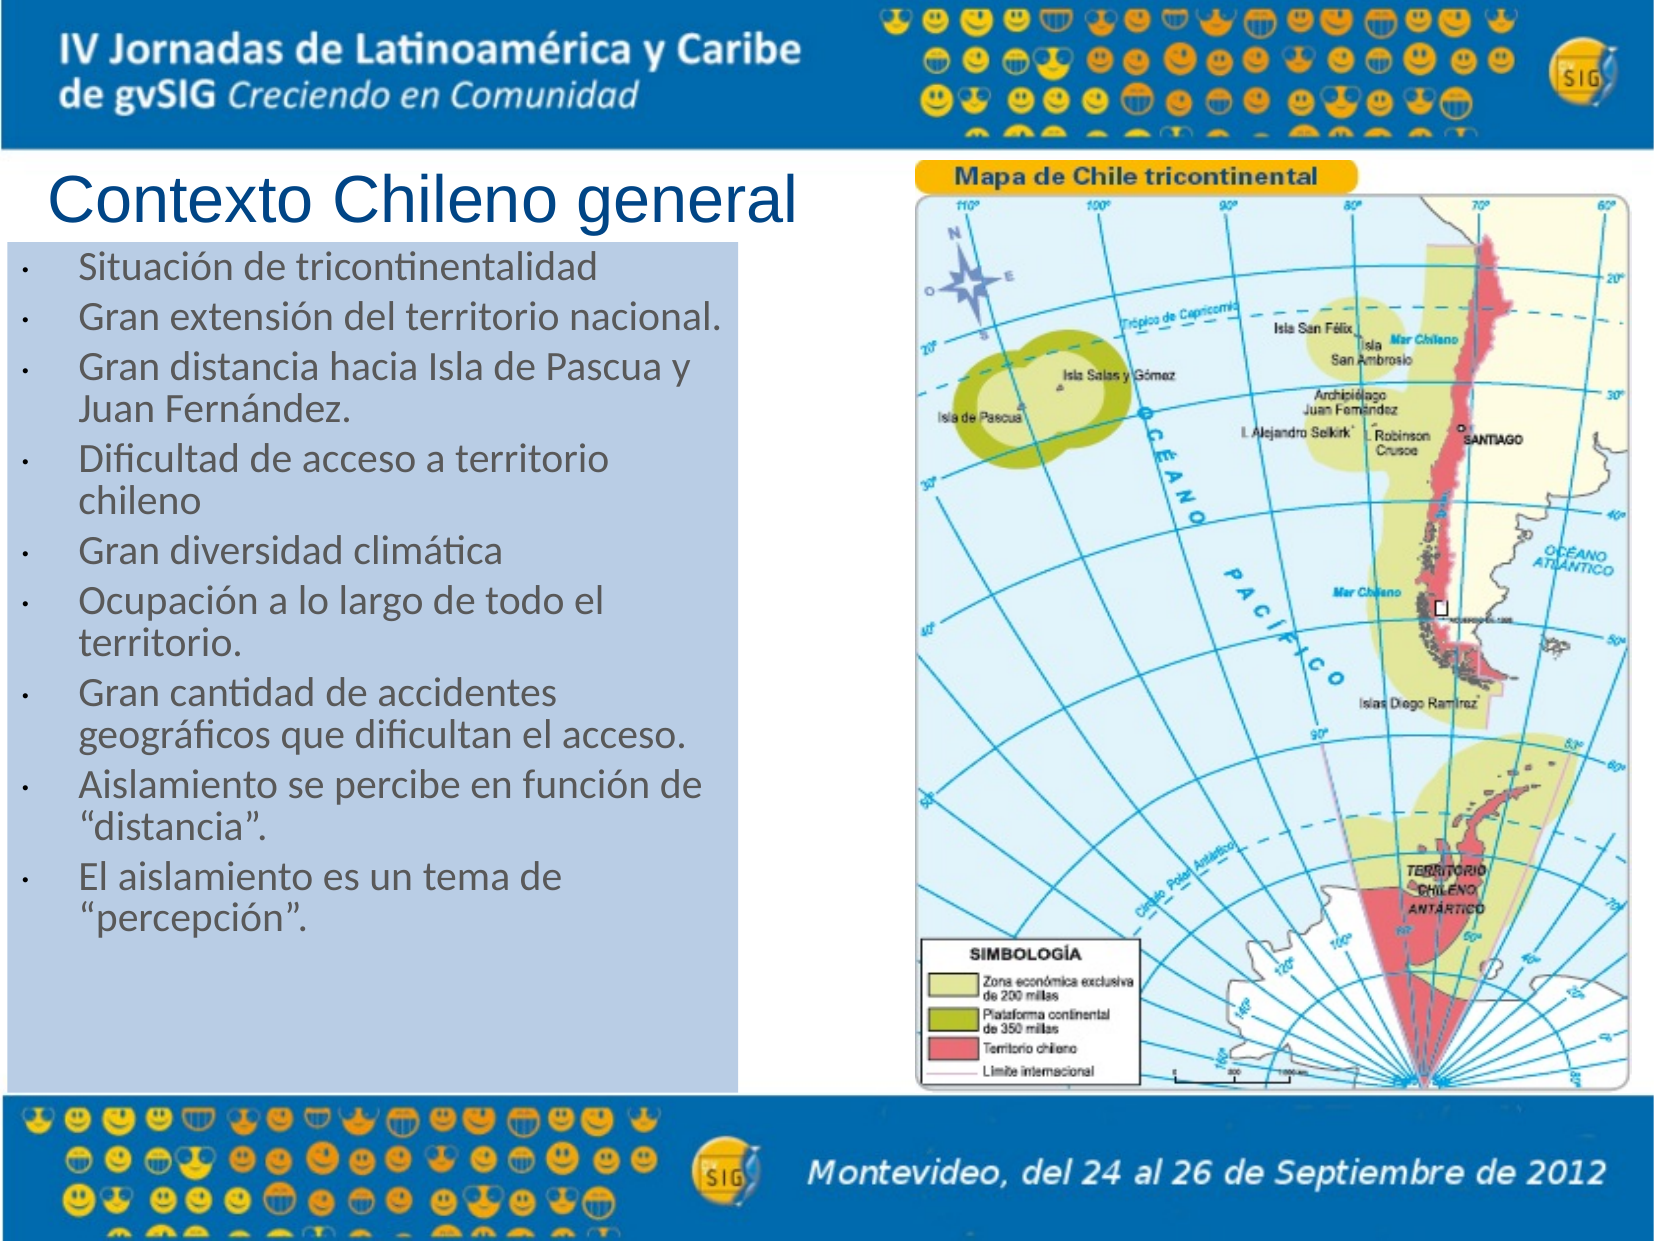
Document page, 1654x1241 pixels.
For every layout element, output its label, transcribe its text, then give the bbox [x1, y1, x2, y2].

list Situación de tricontinentalidad Gran extensión del territorio nacional. Gran distancia hacia Isla de Pascua y Juan Fernández. Dificultad de acceso a territorio chileno Gran diversidad climática Ocupación a lo largo de todo el territorio. Gran cantidad de accidentes geográficos que dificultan el acceso. Aislamiento se percibe en función de “distancia”. El aislamiento es un tema de “percepción”. [7, 242, 739, 1093]
picture [0, 0, 1654, 1241]
title Contexto Chileno general [47, 102, 1536, 296]
